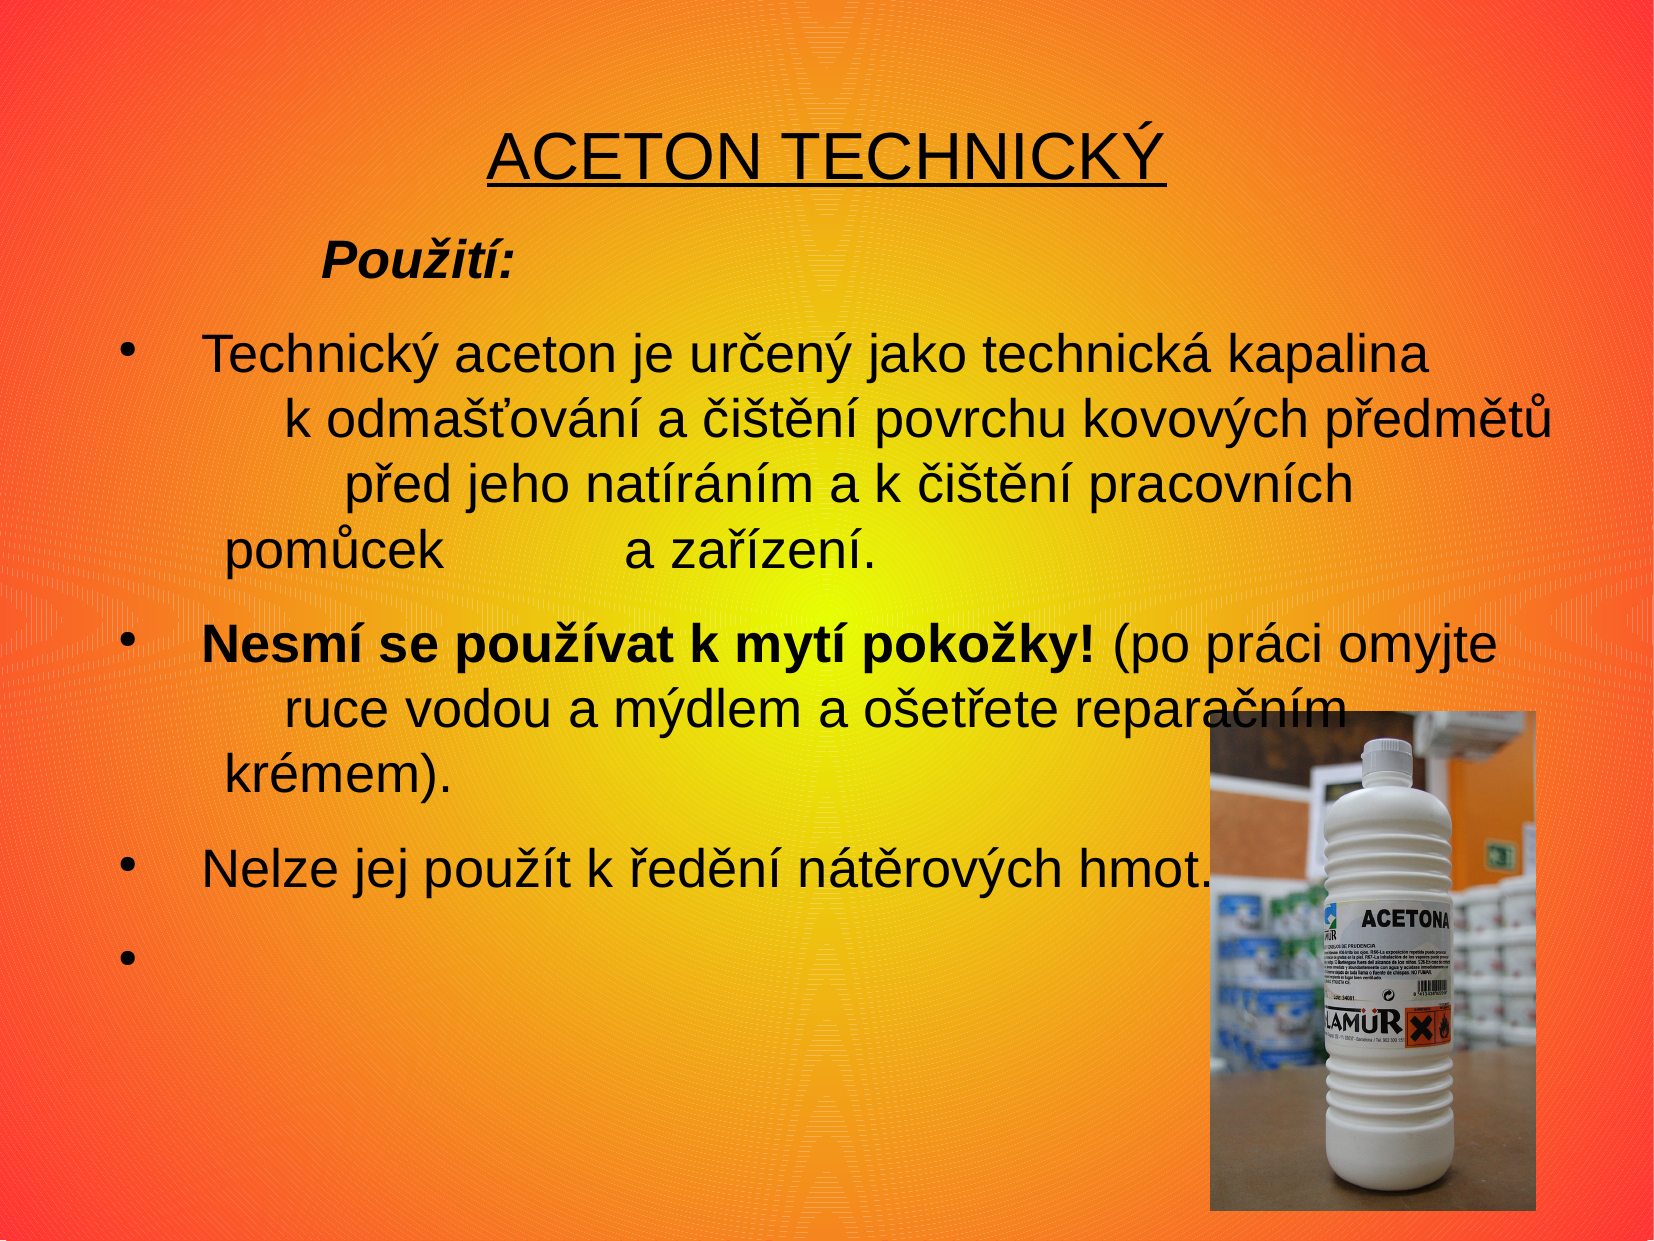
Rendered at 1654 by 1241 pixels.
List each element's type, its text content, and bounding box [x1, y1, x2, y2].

title ACETON TECHNICKÝ [82, 49, 1571, 223]
list Použití: Technický aceton je určený jako technická kapalina k odmašťování a čištění povrchu kovových předmětů před jeho natíráním a k čištění pracovních pomůcek a zařízení. Nesmí se používat k mytí pokožky! (po práci omyjte ruce vodou a mýdlem a ošetřete reparačním krémem). Nelze jej použít k ředění nátěrových hmot. [82, 223, 1571, 1043]
picture [1210, 1043, 1536, 1211]
